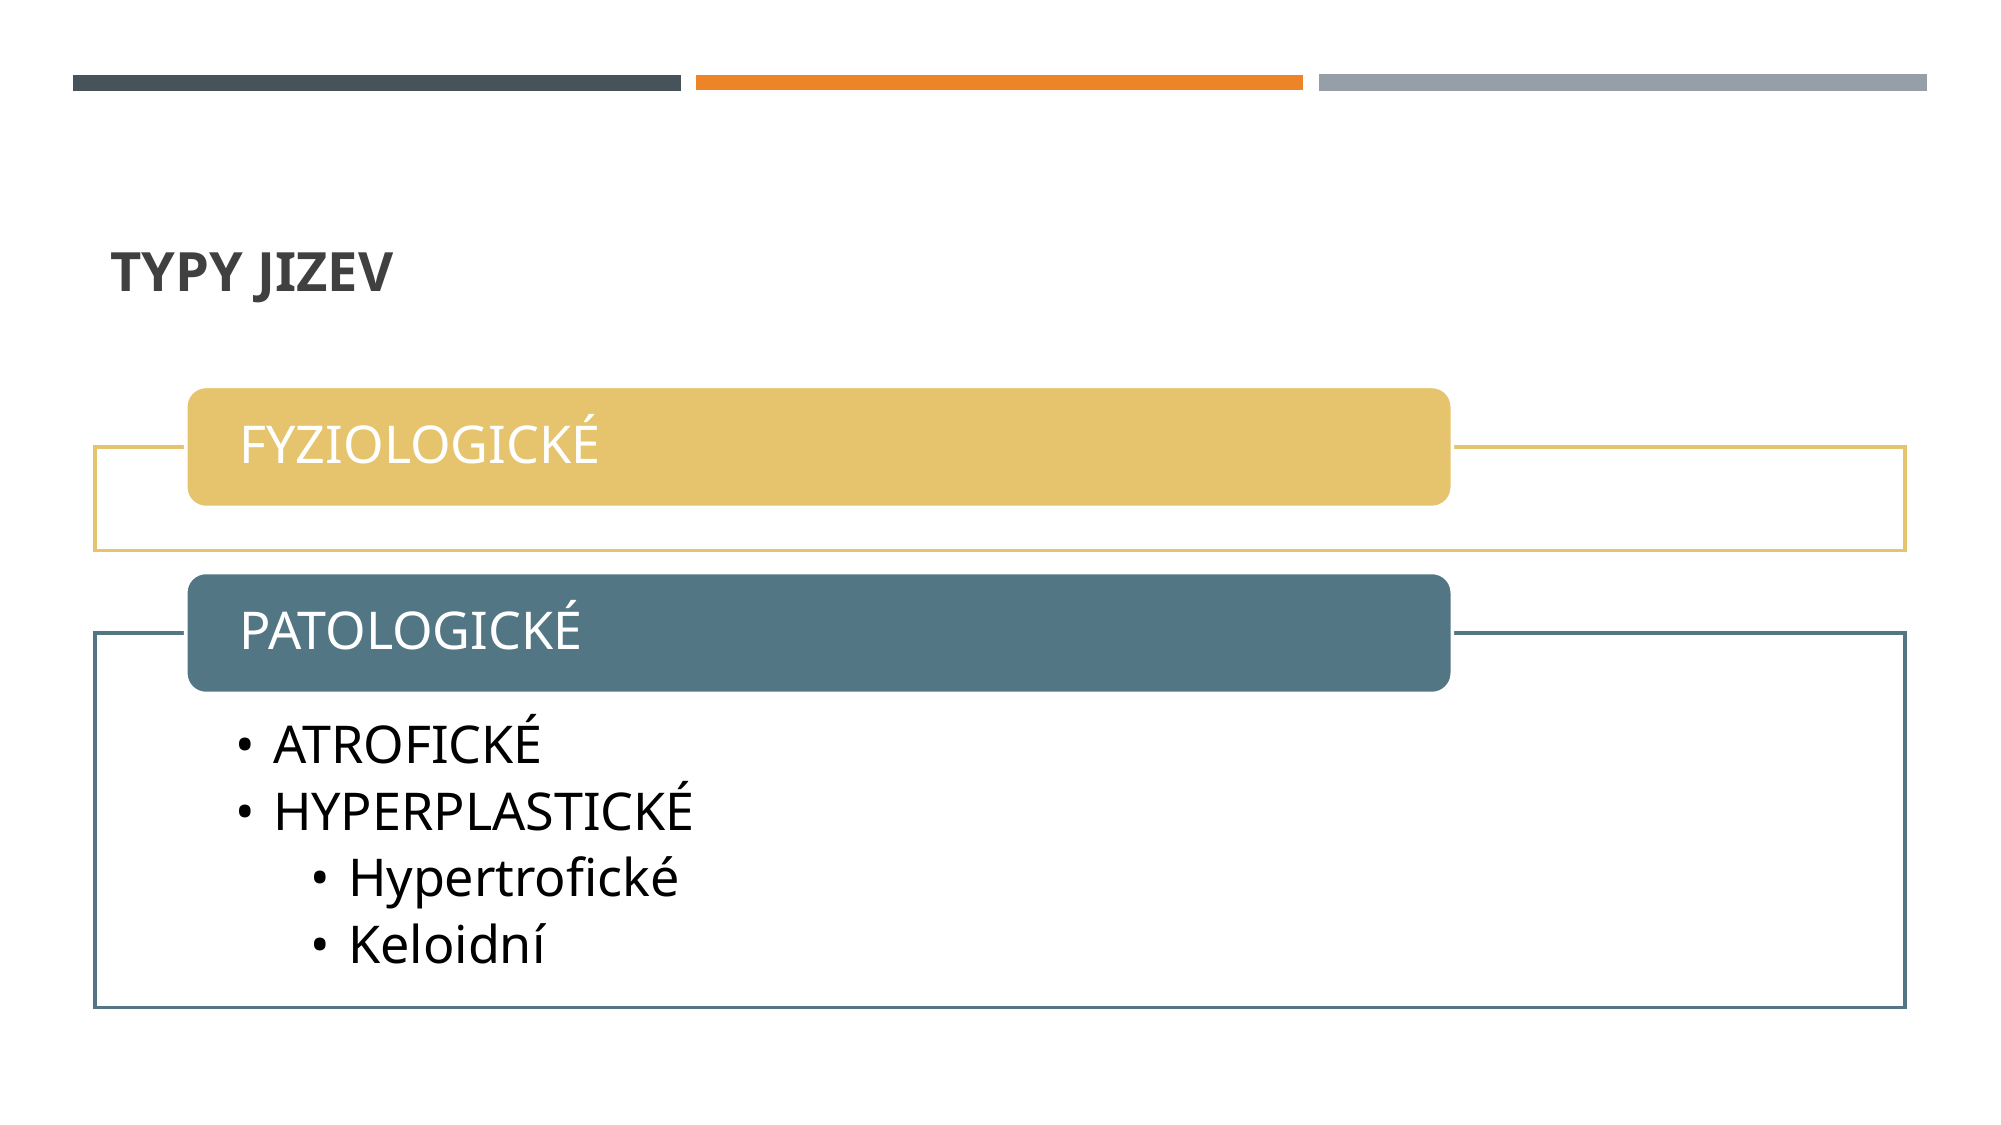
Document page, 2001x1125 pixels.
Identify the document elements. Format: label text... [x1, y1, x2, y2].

text_box ATROFICKÉ HYPERPLASTICKÉ Hypertrofické Keloidní [95, 632, 1905, 1008]
text_box PATOLOGICKÉ [185, 572, 1453, 694]
text_box [95, 447, 1905, 550]
title TYPY JIZEV [95, 115, 1905, 311]
text_box FYZIOLOGICKÉ [185, 386, 1453, 508]
